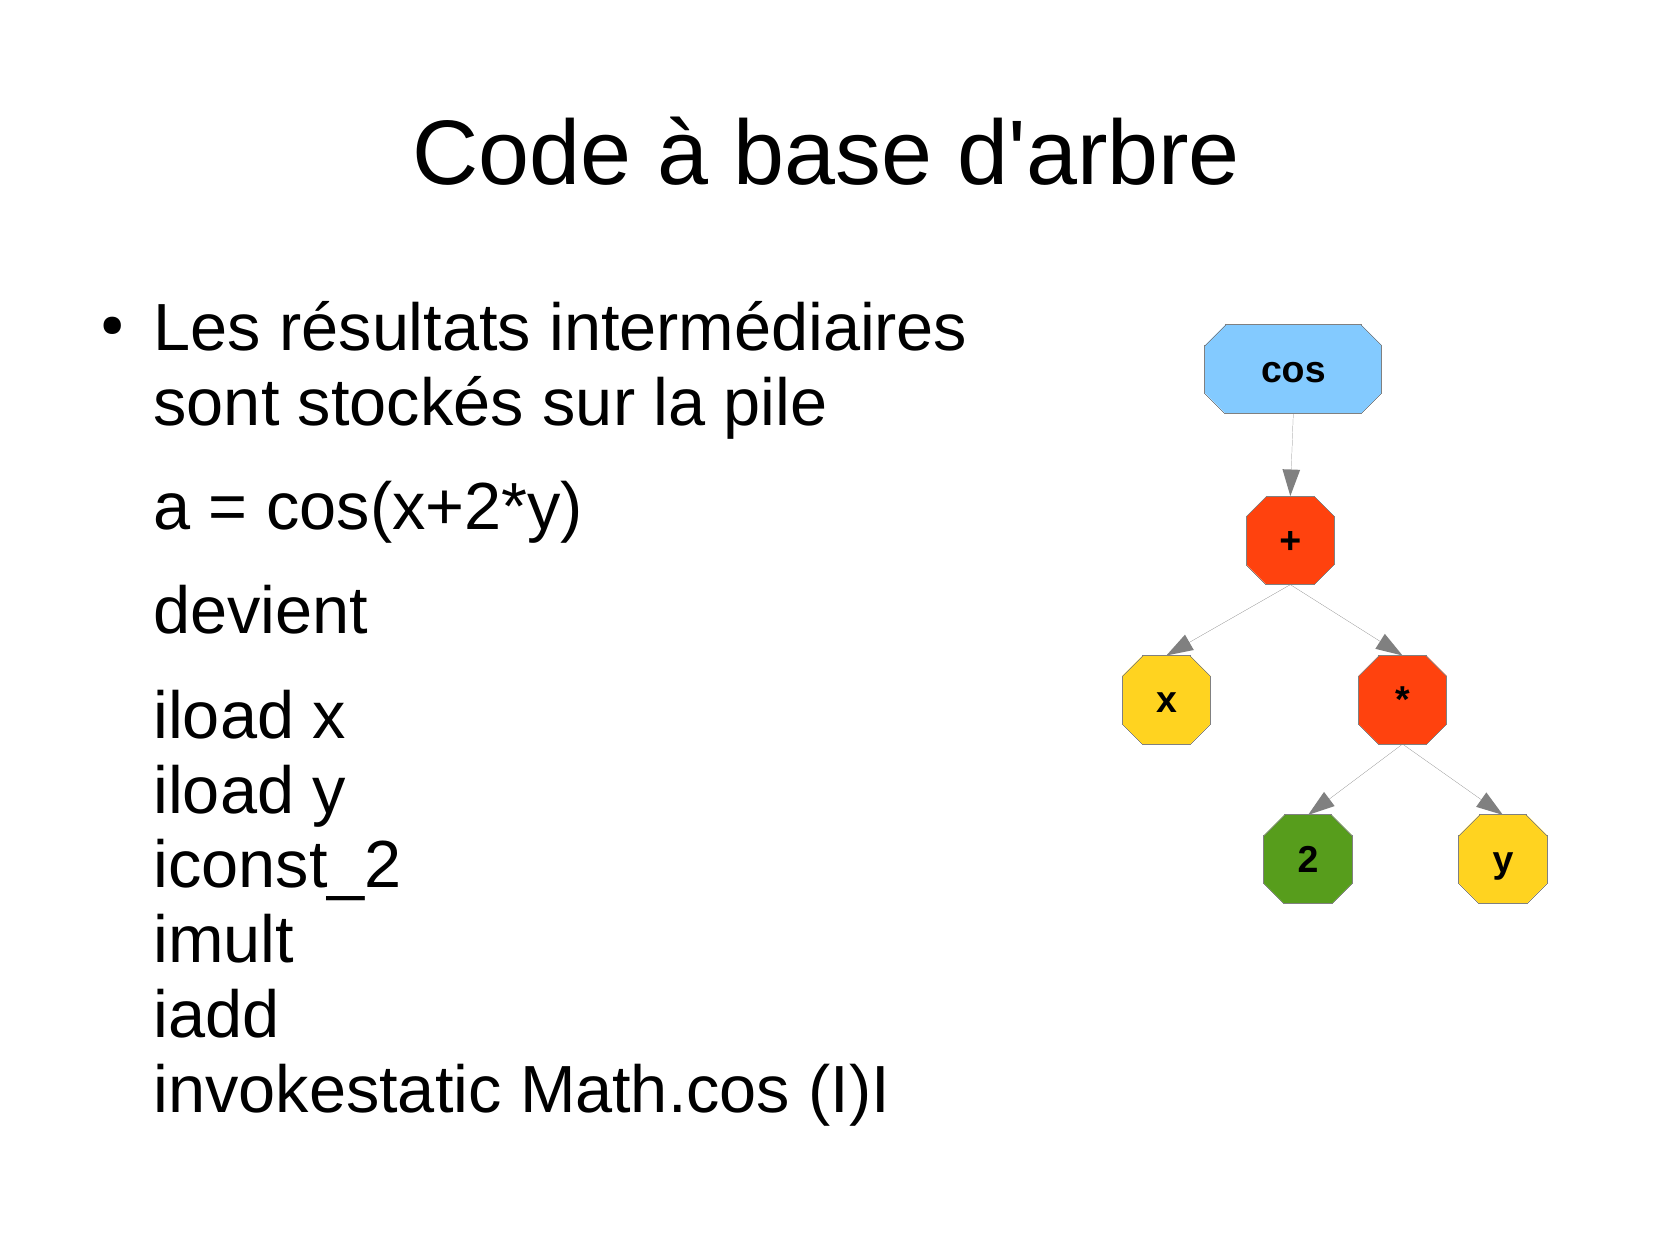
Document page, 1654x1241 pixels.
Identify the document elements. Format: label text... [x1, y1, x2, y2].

text_box * [1358, 655, 1447, 745]
text_box cos [1204, 324, 1382, 414]
text_box 2 [1263, 814, 1353, 904]
text_box y [1458, 814, 1548, 904]
list Les résultats intermédiaires sont stockés sur la pile a = cos(x+2*y) devient iload x iload y iconst_2 imult iadd invokestatic Math.cos (I)I [82, 290, 1571, 1127]
text_box x [1122, 655, 1211, 745]
title Code à base d'arbre [82, 56, 1571, 250]
text_box + [1246, 496, 1335, 585]
